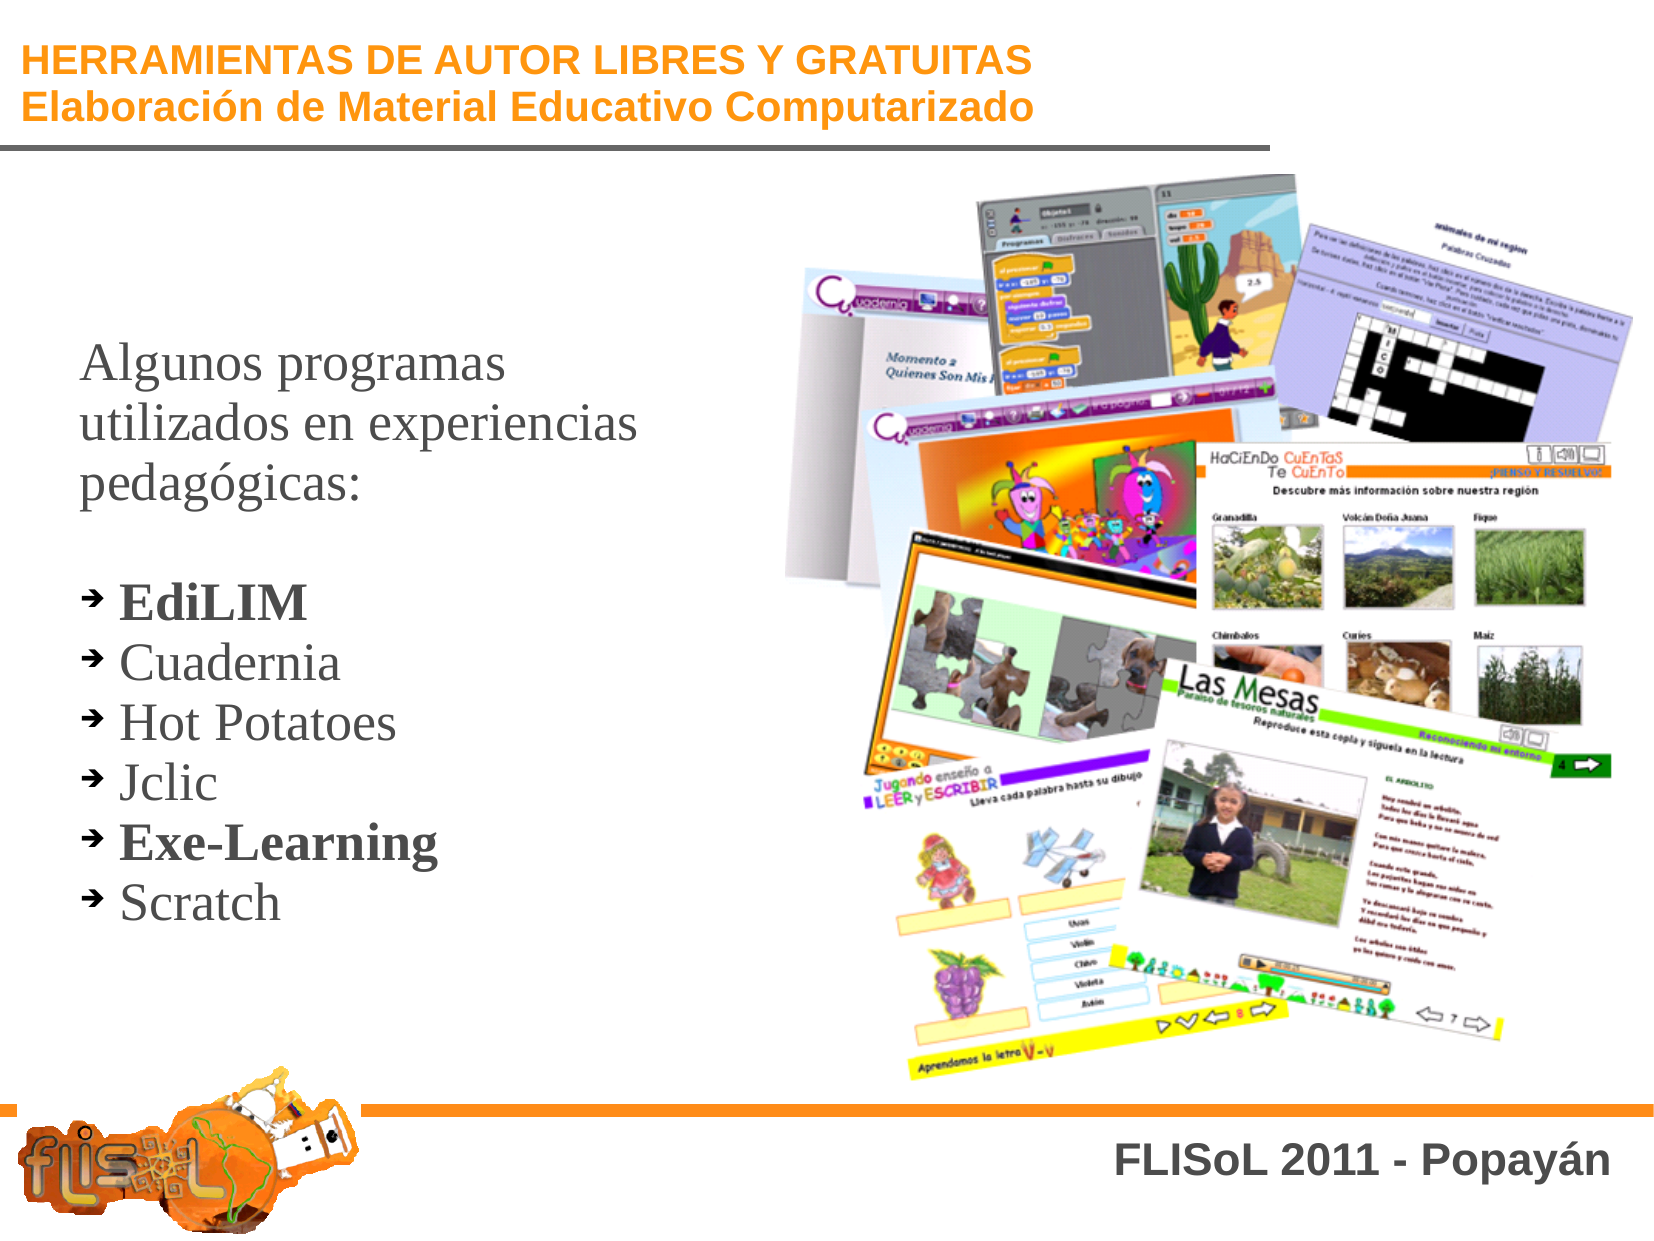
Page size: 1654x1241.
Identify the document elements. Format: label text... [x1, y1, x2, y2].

picture [0, 1065, 1654, 1235]
picture [785, 174, 1633, 1093]
text_box Algunos programas utilizados en experiencias pedagógicas: EdiLIM Cuadernia Hot Potatoes Jclic Exe-Learning Scratch [64, 324, 739, 940]
